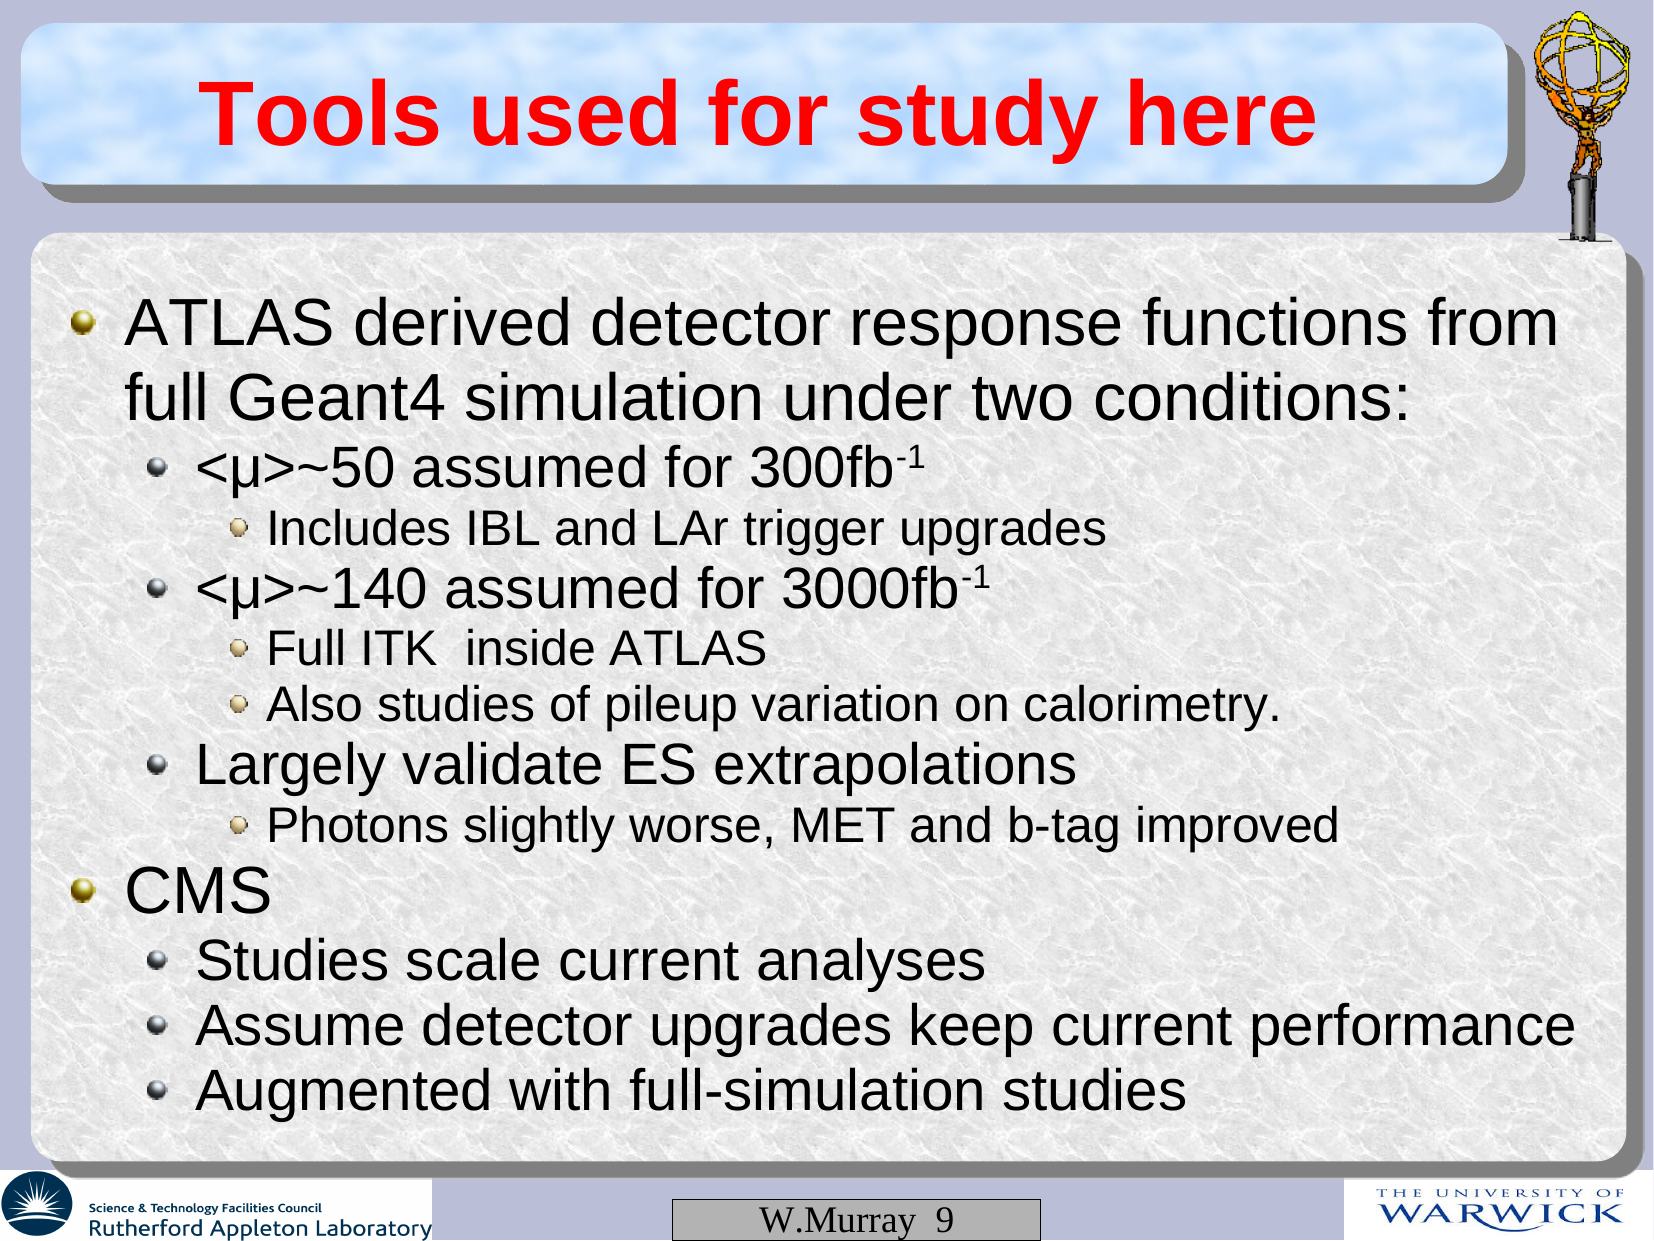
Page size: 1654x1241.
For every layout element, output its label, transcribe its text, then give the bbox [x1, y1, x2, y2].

list ATLAS derived detector response functions from full Geant4 simulation under two conditions: <μ>~50 assumed for 300fb-1 Includes IBL and LAr trigger upgrades <μ>~140 assumed for 3000fb-1 Full ITK inside ATLAS Also studies of pileup variation on calorimetry. Largely validate ES extrapolations Photons slightly worse, MET and b-tag improved CMS Studies scale current analyses Assume detector upgrades keep current performance Augmented with full-simulation studies [53, 285, 1588, 1193]
picture [0, 1170, 432, 1241]
picture [30, 0, 1654, 1162]
picture [1344, 1170, 1654, 1241]
title Tools used for study here [29, 39, 1489, 190]
picture [20, 22, 1508, 181]
